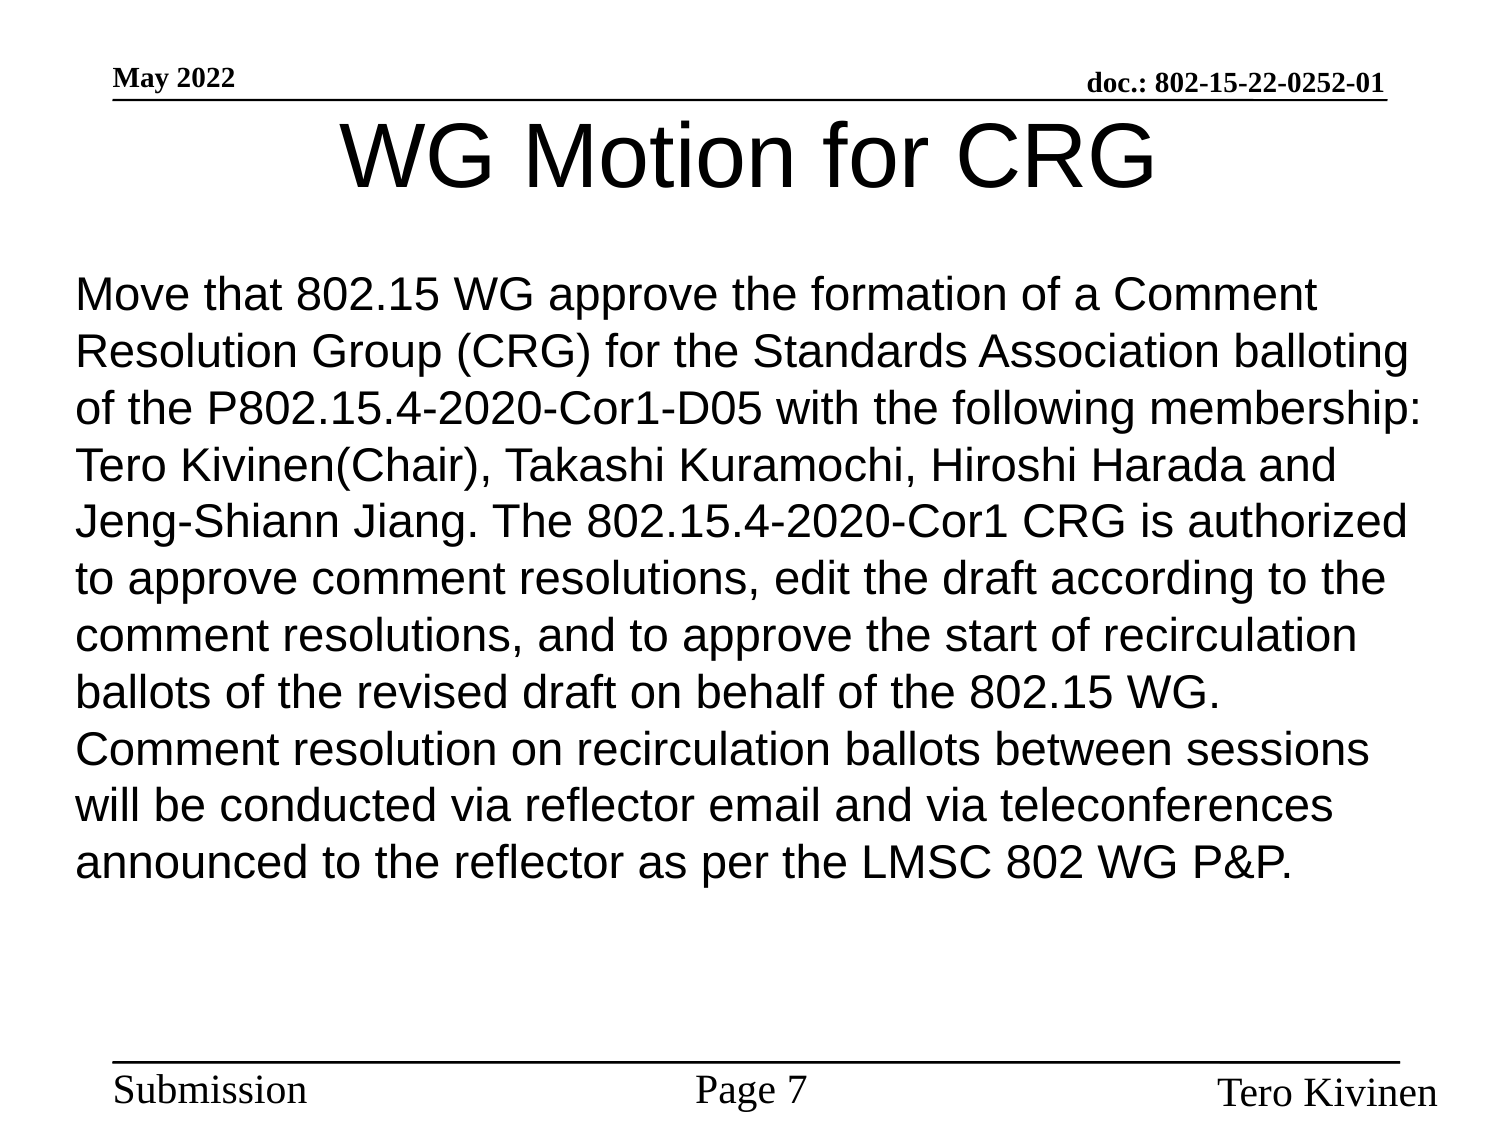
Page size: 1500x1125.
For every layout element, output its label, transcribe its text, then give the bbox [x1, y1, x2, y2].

text_box Move that 802.15 WG approve the formation of a Comment Resolution Group (CRG) for the Standards Association balloting of the P802.15.4-2020-Cor1-D05 with the following membership: Tero Kivinen(Chair), Takashi Kuramochi, Hiroshi Harada and Jeng-Shiann Jiang. The 802.15.4-2020-Cor1 CRG is authorized to approve comment resolutions, edit the draft according to the comment resolutions, and to approve the start of recirculation ballots of the revised draft on behalf of the 802.15 WG. Comment resolution on recirculation ballots between sessions will be conducted via reflector email and via teleconferences announced to the reflector as per the LMSC 802 WG P&P. [74, 263, 1424, 915]
text_box WG Motion for CRG [74, 95, 1424, 206]
